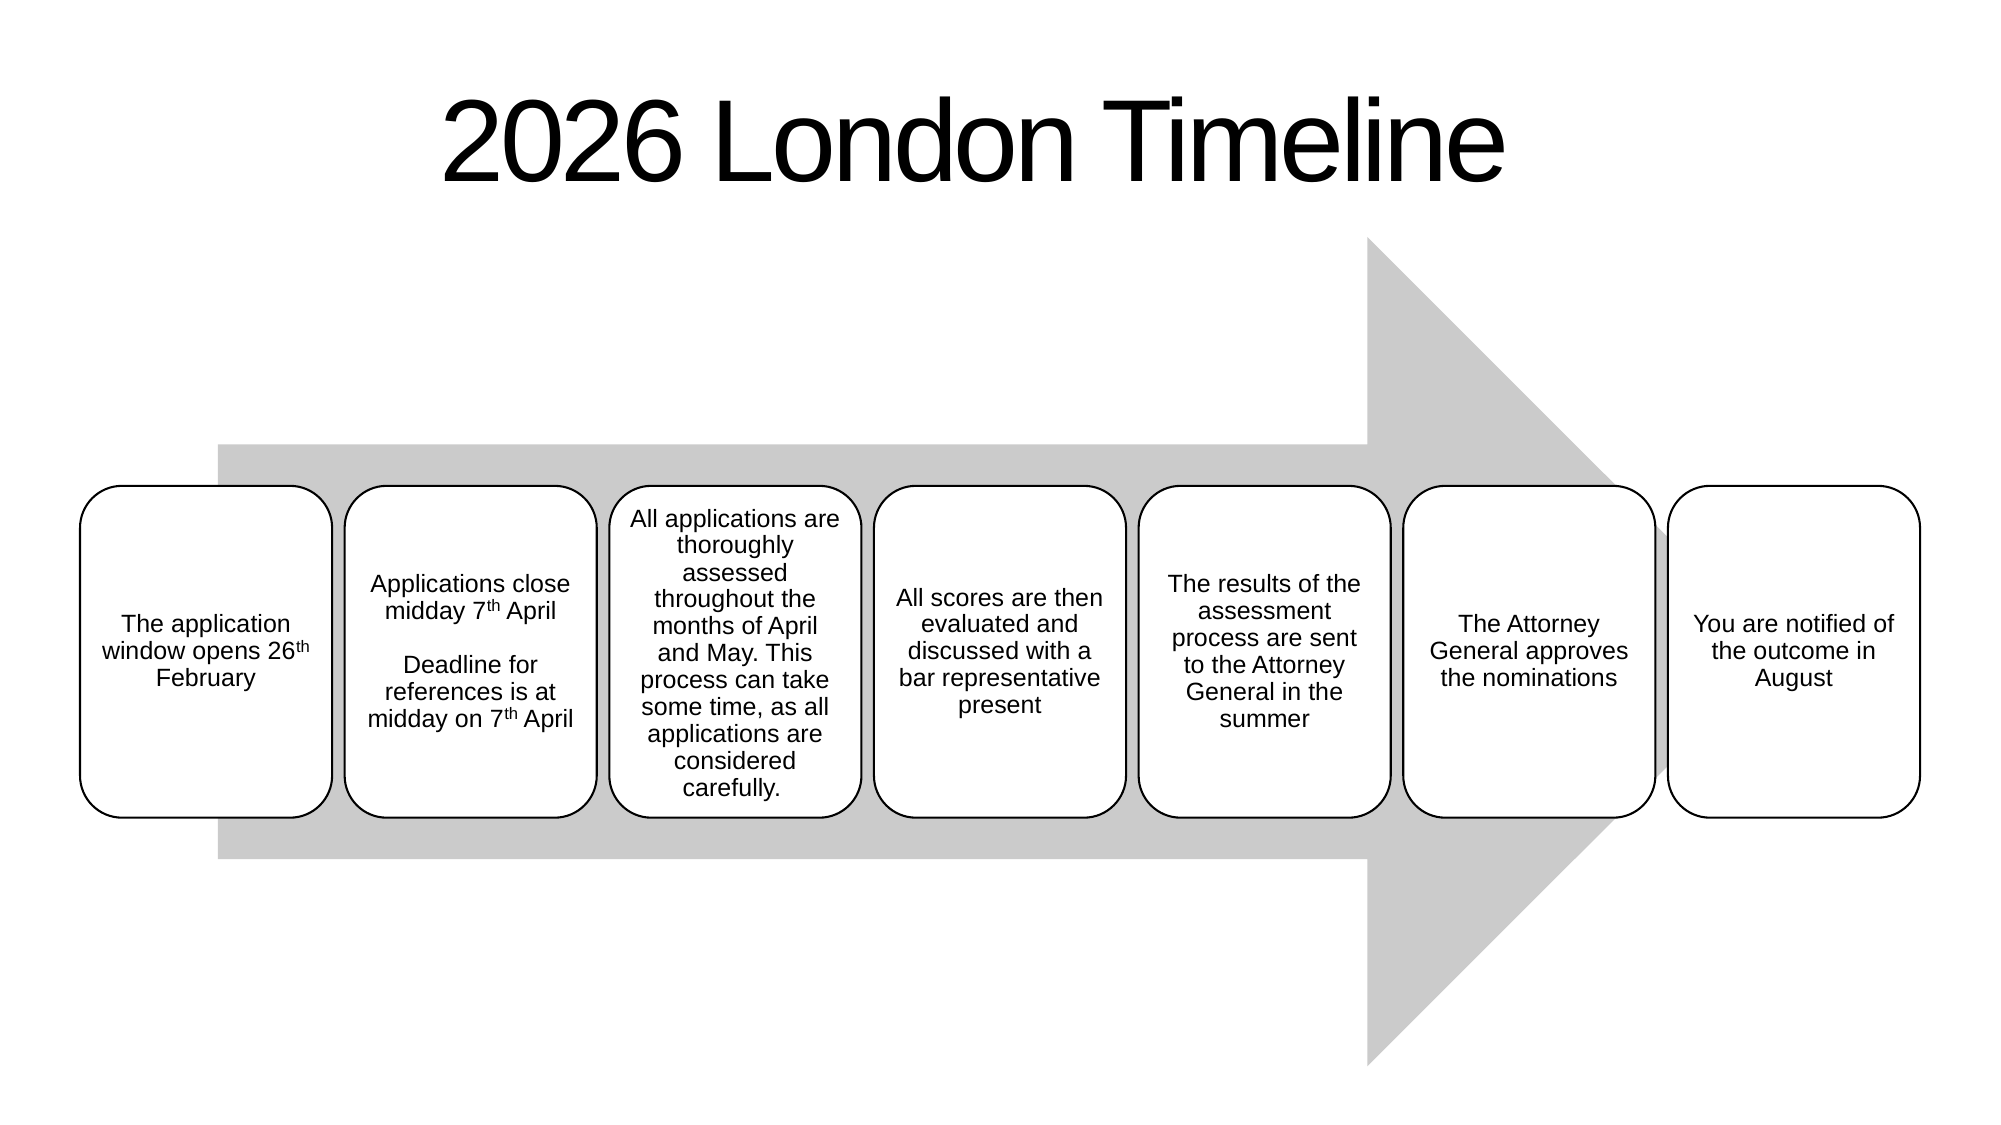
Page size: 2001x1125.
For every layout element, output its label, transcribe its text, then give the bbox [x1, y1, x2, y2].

text_box All applications are thoroughly assessed throughout the months of April and May. This process can take some time, as all applications are considered carefully. [609, 485, 862, 818]
text_box All scores are then evaluated and discussed with a bar representative present [873, 485, 1127, 818]
text_box Applications close midday 7th April Deadline for references is at midday on 7th April [344, 485, 597, 818]
text_box [217, 237, 1616, 1067]
text_box The application window opens 26th February [80, 485, 333, 818]
text_box You are notified of the outcome in August [1667, 485, 1921, 818]
title 2026 London Timeline [424, 58, 1605, 237]
text_box The Attorney General approves the nominations [1403, 485, 1656, 818]
text_box [1656, 525, 1667, 778]
text_box The results of the assessment process are sent to the Attorney General in the summer [1138, 485, 1391, 818]
